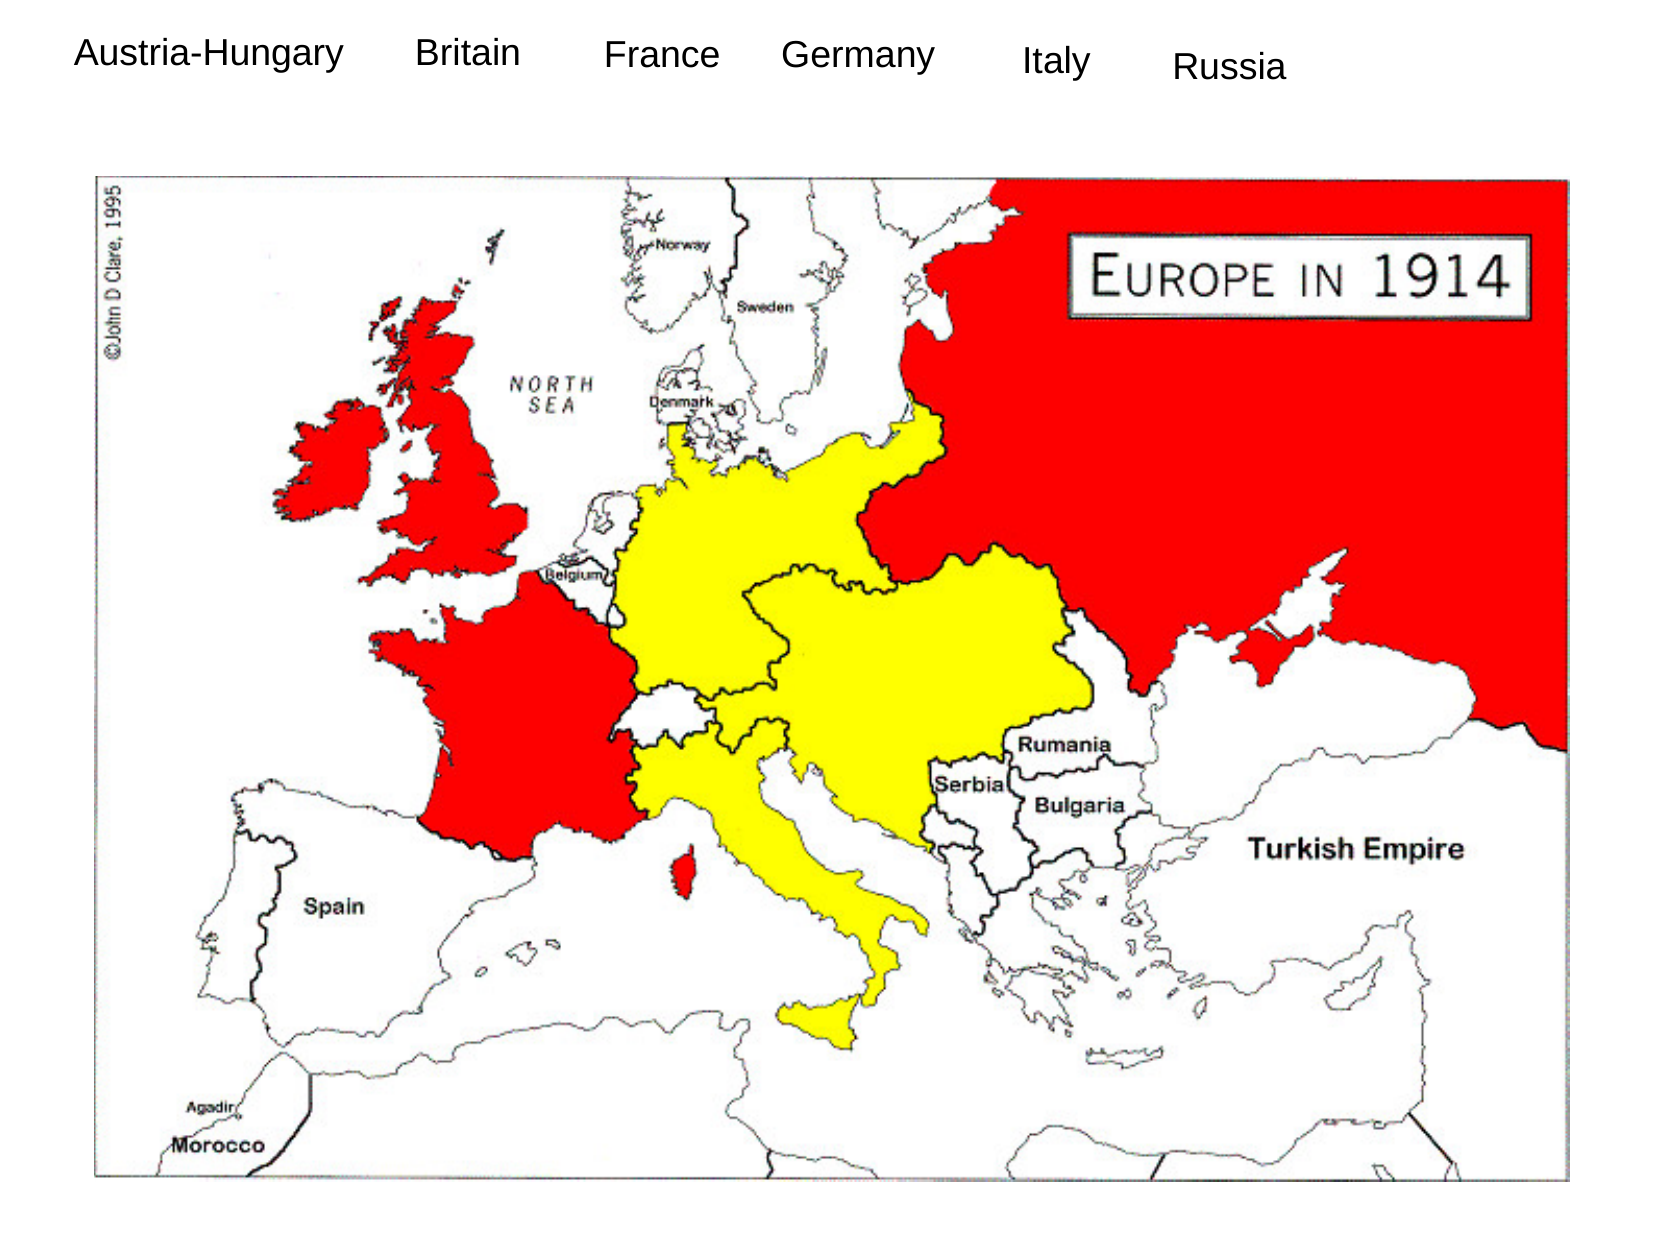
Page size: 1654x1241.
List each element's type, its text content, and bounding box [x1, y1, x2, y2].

text_box Britain [390, 23, 556, 81]
text_box France [578, 25, 755, 83]
text_box Russia [1157, 37, 1323, 95]
text_box Italy [986, 32, 1164, 90]
text_box Germany [755, 25, 993, 83]
text_box Austria-Hungary [59, 23, 390, 81]
picture [94, 176, 1570, 1182]
